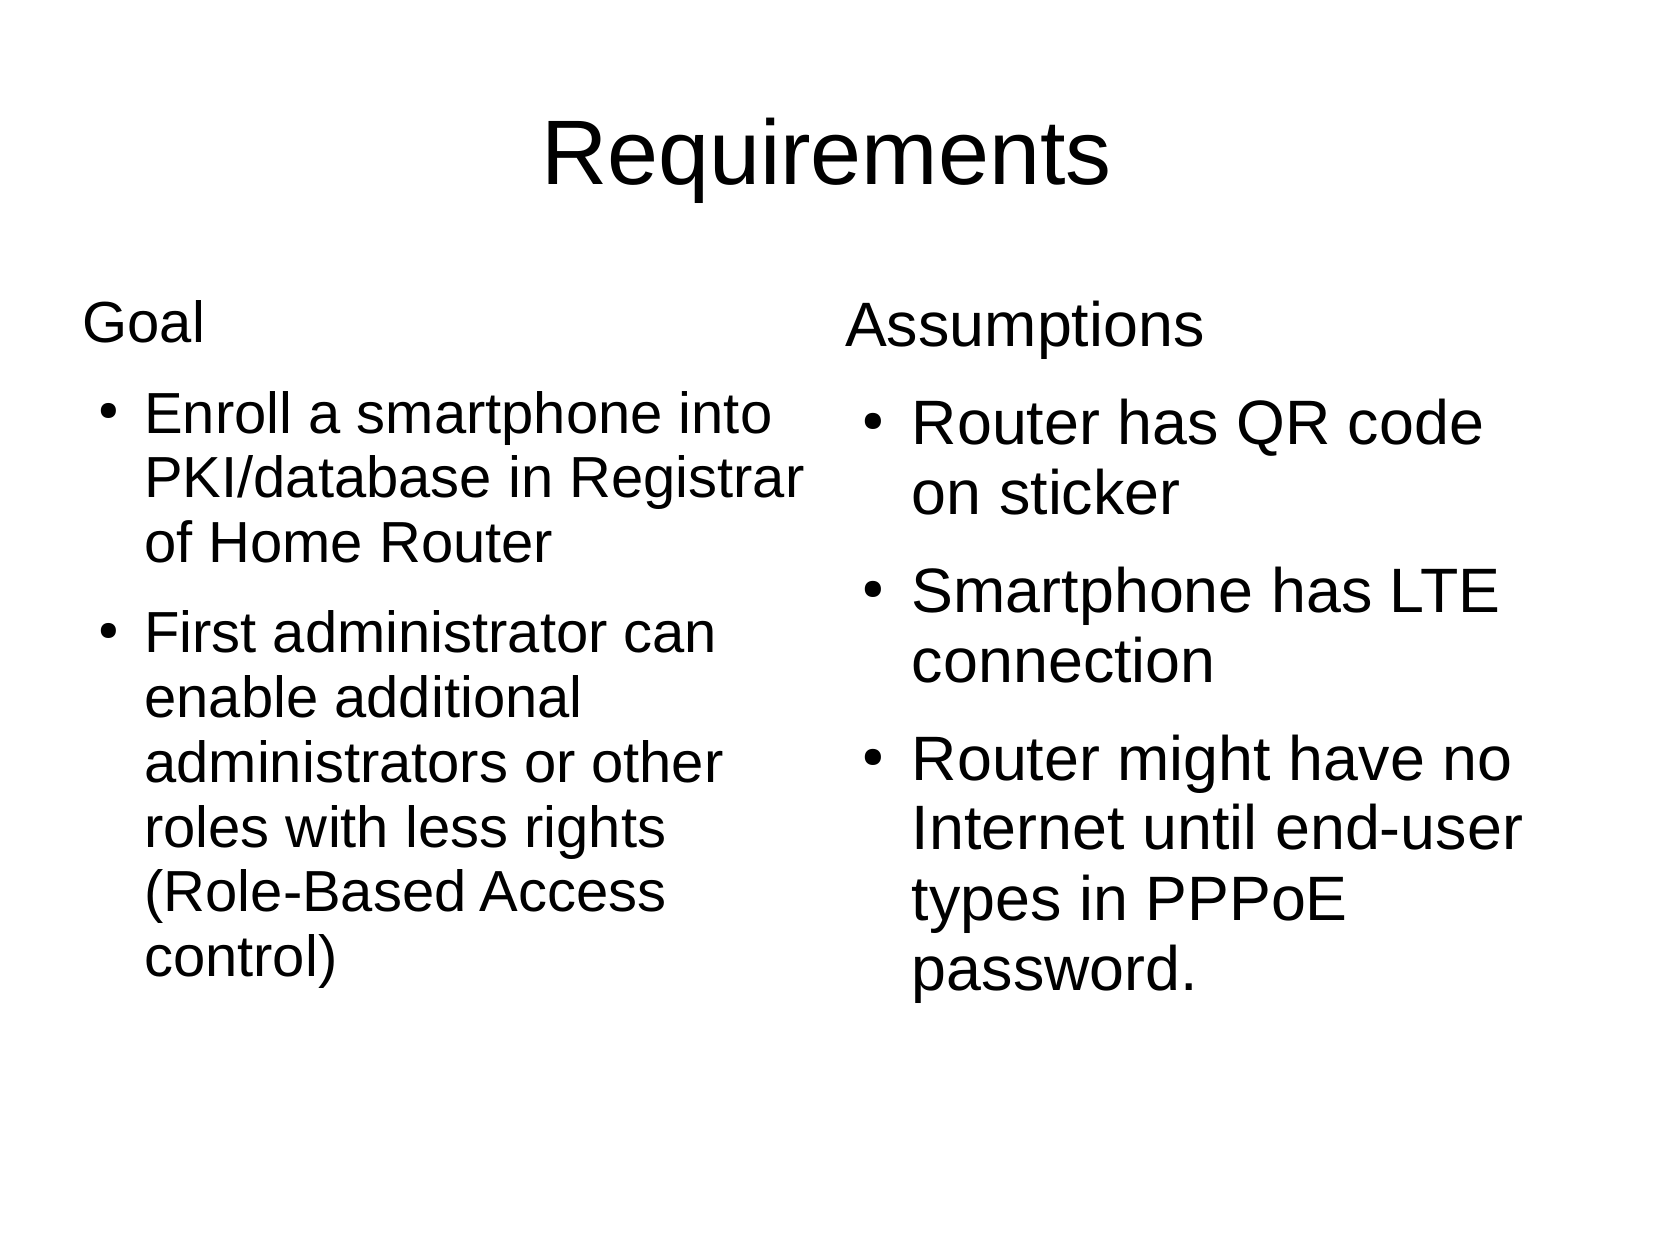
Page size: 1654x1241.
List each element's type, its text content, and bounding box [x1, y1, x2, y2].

list Assumptions Router has QR code on sticker Smartphone has LTE connection Router might have no Internet until end-user types in PPPoE password. [845, 290, 1572, 1010]
title Requirements [82, 49, 1571, 257]
list Goal Enroll a smartphone into PKI/database in Registrar of Home Router First administrator can enable additional administrators or other roles with less rights (Role-Based Access control) [82, 290, 809, 1010]
